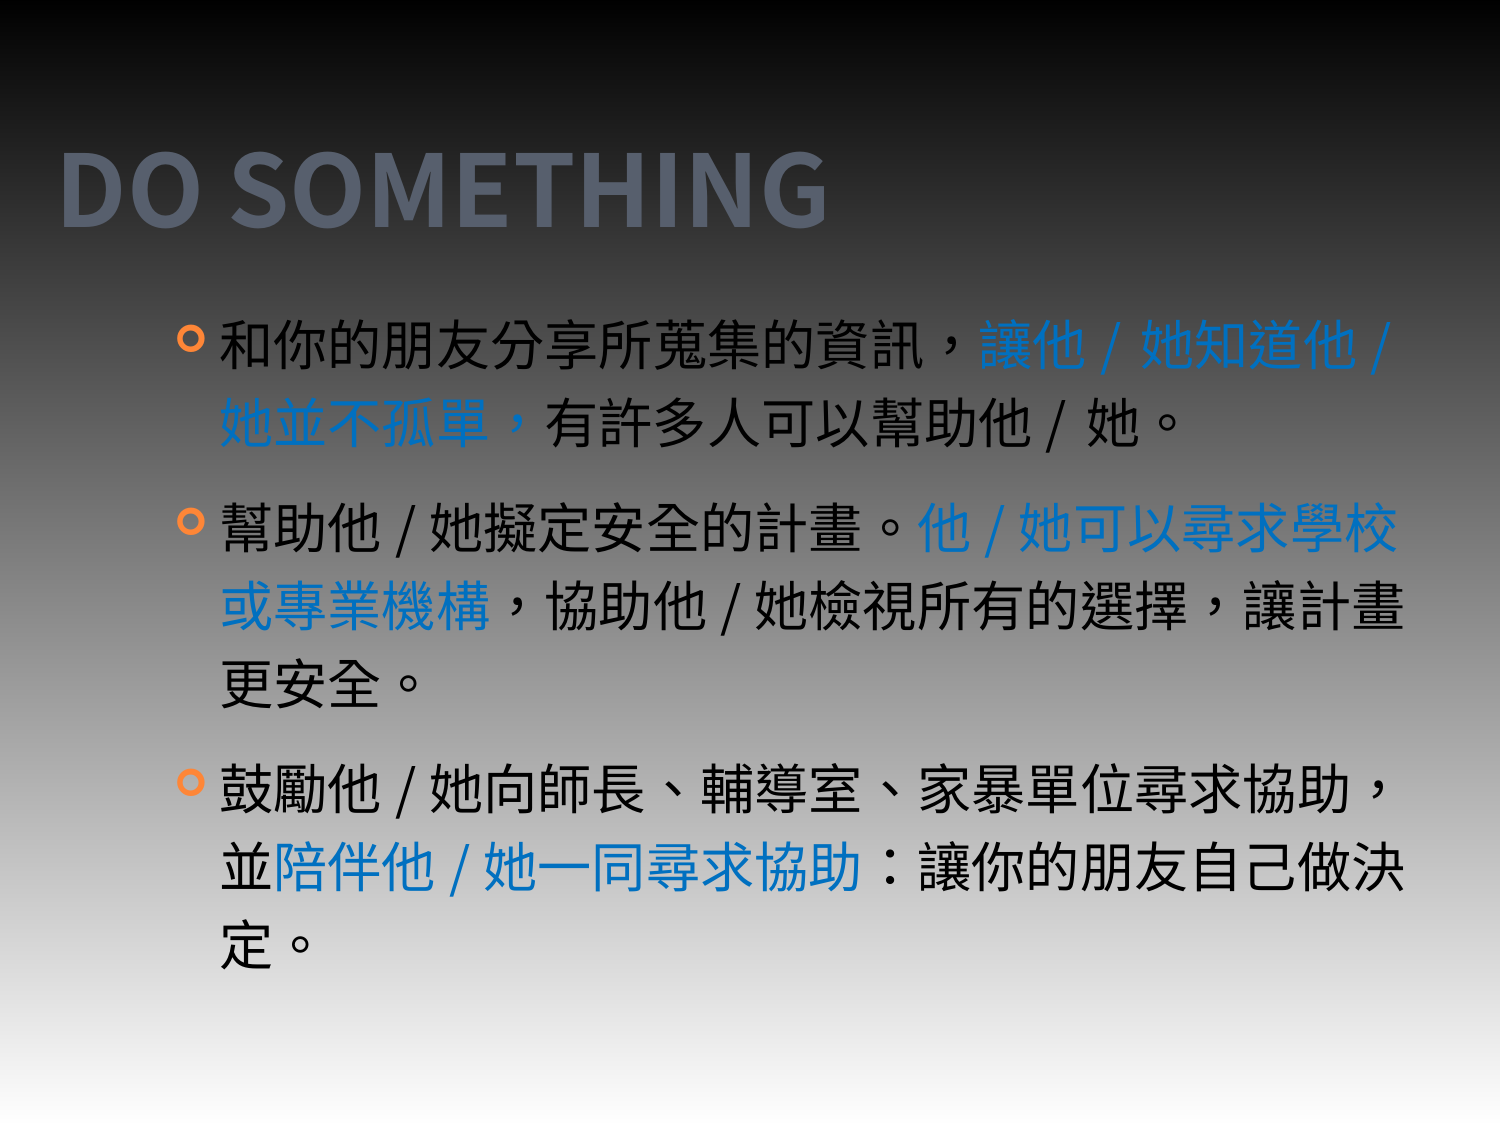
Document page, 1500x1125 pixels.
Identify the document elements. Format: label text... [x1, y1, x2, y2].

list 和你的朋友分享所蒐集的資訊，讓他/她知道他/她並不孤單，有許多人可以幫助他/她。 幫助他/她擬定安全的計畫。他/她可以尋求學校或專業機構，協助他/她檢視所有的選擇，讓計畫更安全。 鼓勵他/她向師長、輔導室、家暴單位尋求協助，並陪伴他/她一同尋求協助：讓你的朋友自己做決定。 [159, 290, 1424, 1035]
title Do something [41, 31, 1392, 256]
